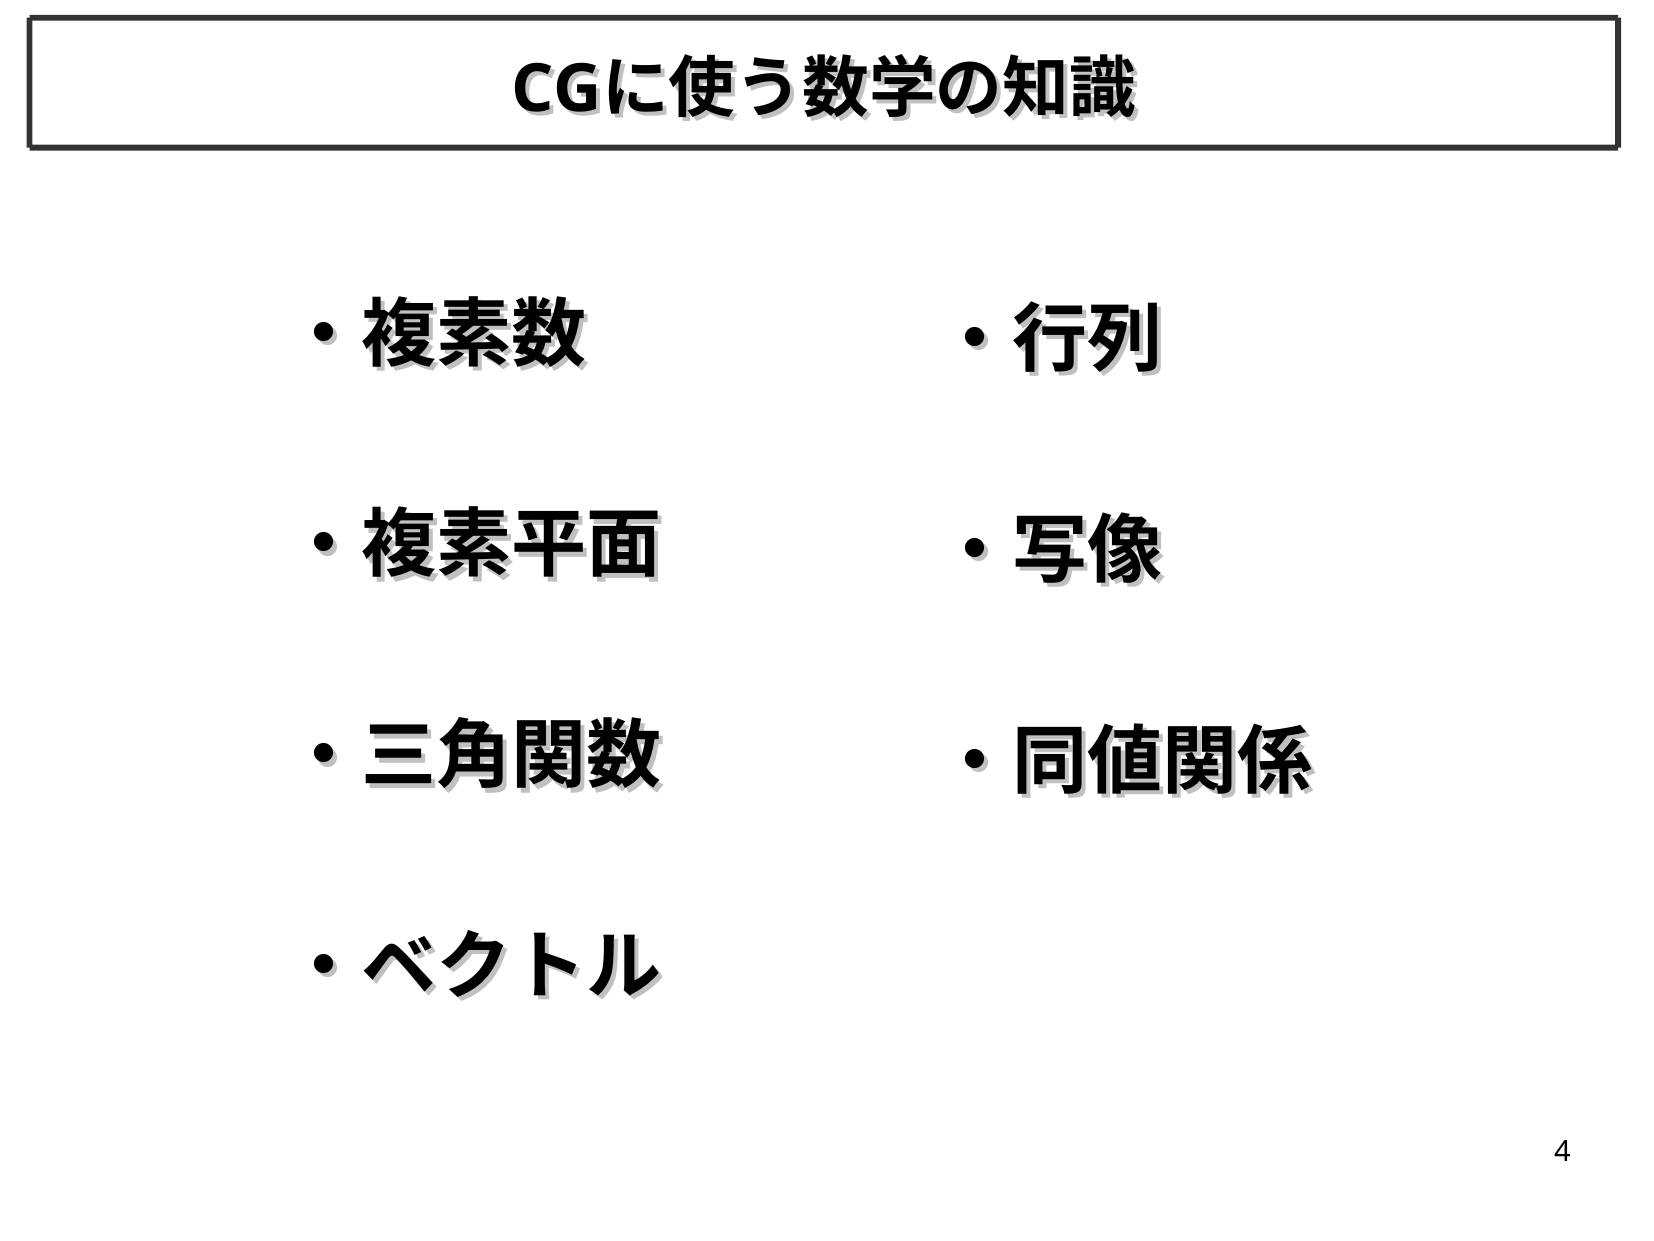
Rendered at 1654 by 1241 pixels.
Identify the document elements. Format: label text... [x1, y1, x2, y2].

text_box ・行列 ・写像 ・同値関係 [922, 271, 1327, 662]
text_box ・複素数 ・複素平面 ・三角関数 ・ベクトル [271, 265, 677, 806]
text_box CGに使う数学の知識 [29, 17, 1619, 148]
